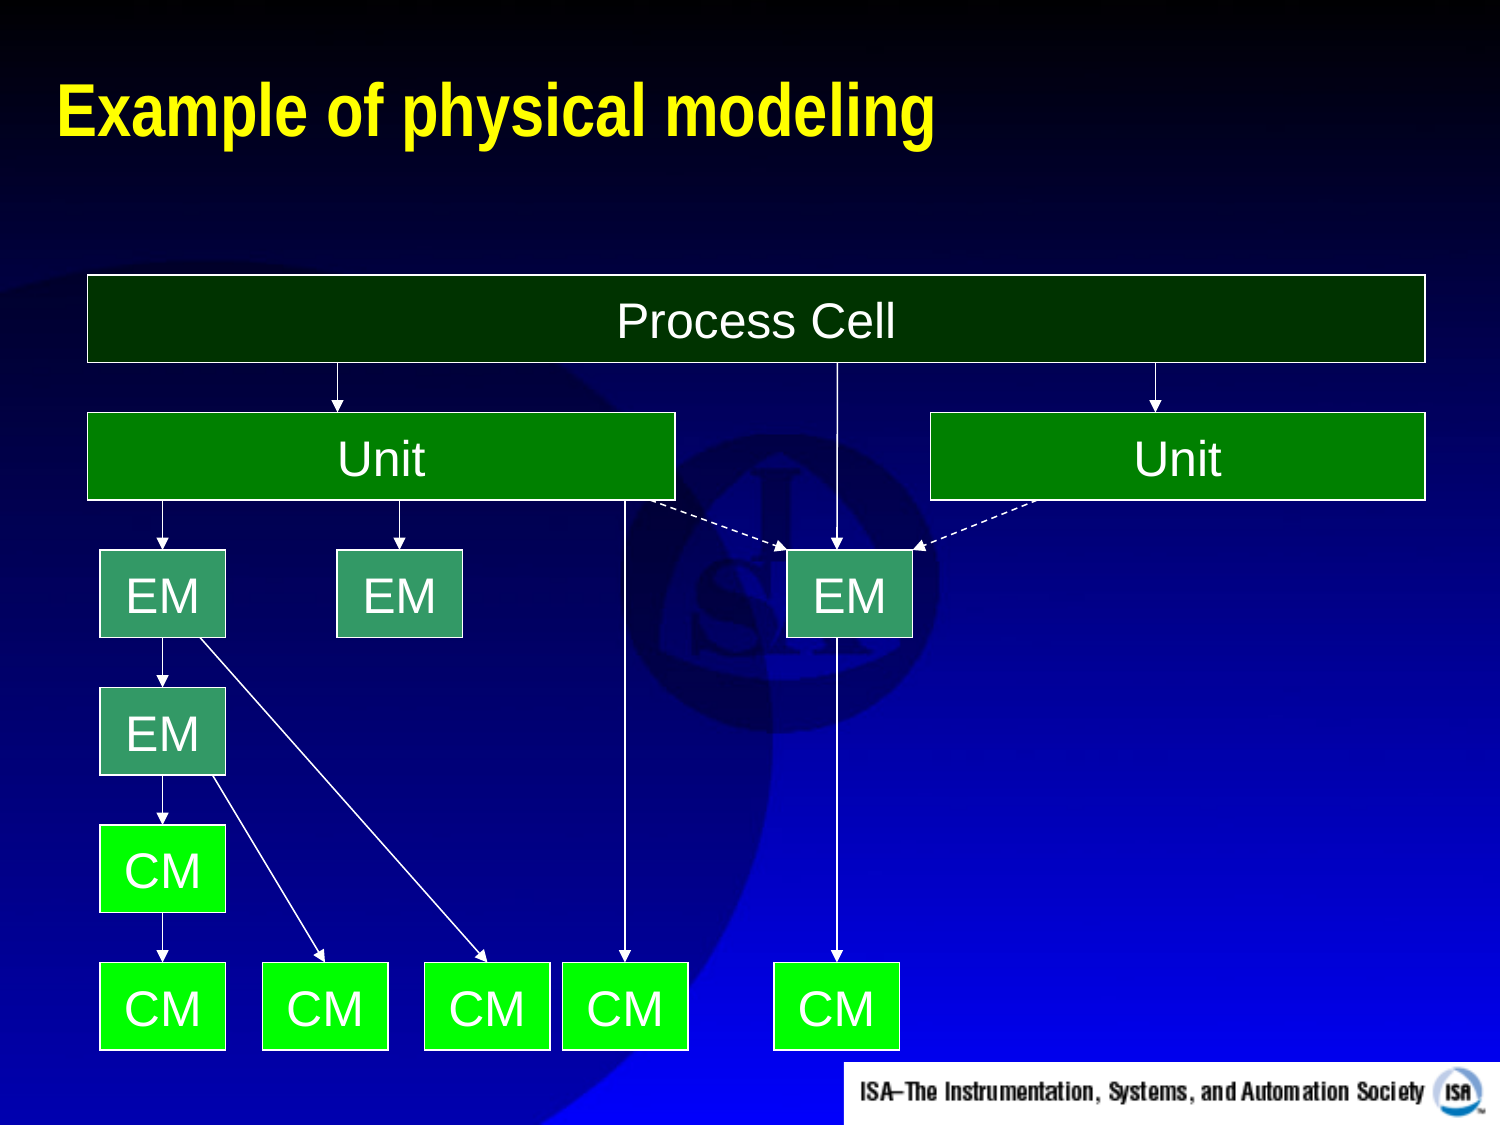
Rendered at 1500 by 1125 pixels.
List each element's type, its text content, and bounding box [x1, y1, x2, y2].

text_box EM [786, 549, 913, 638]
text_box Unit [930, 412, 1426, 501]
text_box CM [562, 962, 688, 1051]
text_box CM [262, 962, 388, 1051]
text_box CM [99, 962, 226, 1051]
text_box EM [99, 549, 226, 638]
picture [0, 0, 1500, 1125]
text_box Process Cell [87, 274, 1426, 363]
title Example of physical modeling [41, 12, 1463, 201]
text_box CM [99, 825, 226, 913]
text_box EM [336, 549, 463, 638]
text_box EM [99, 687, 226, 775]
text_box CM [773, 962, 900, 1051]
text_box CM [424, 962, 550, 1051]
text_box Unit [87, 412, 676, 501]
